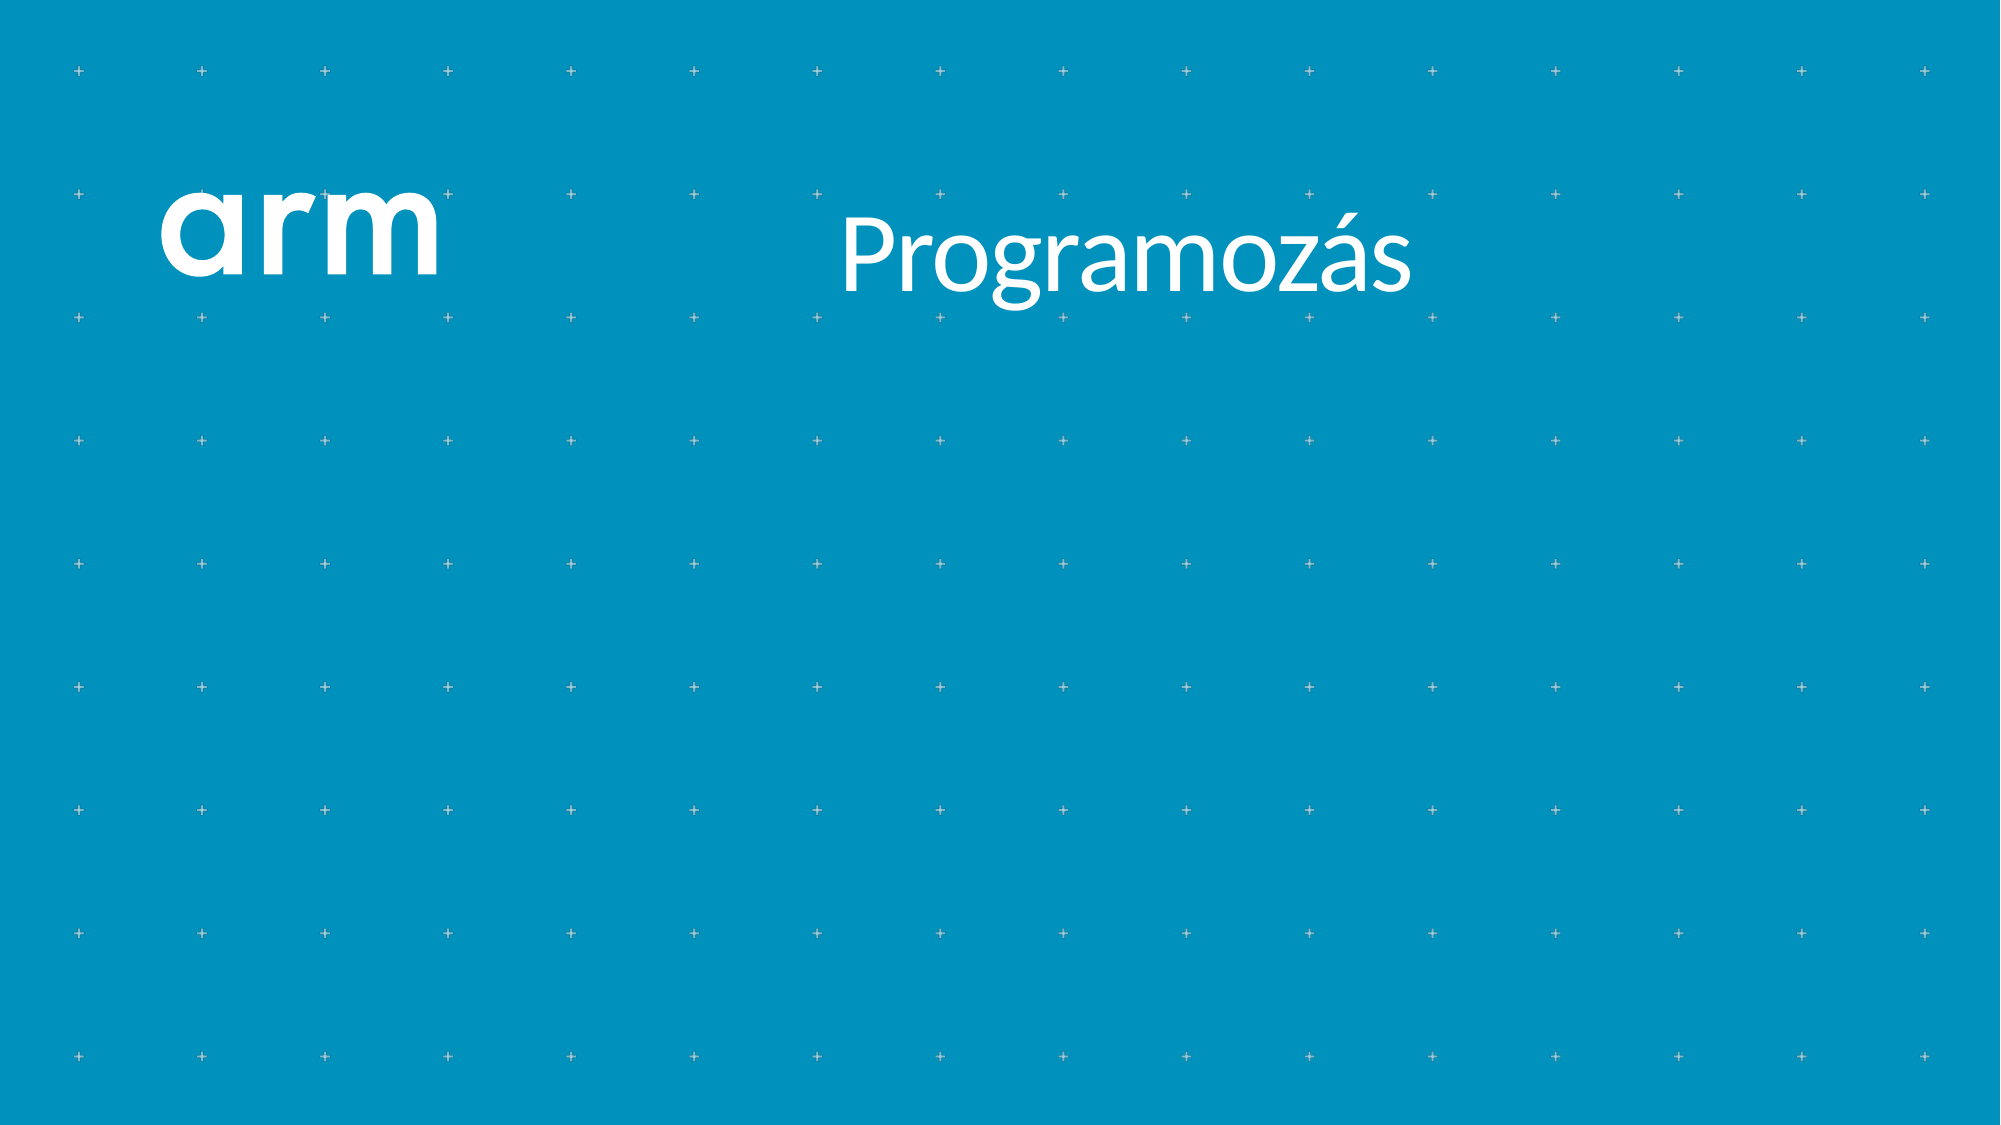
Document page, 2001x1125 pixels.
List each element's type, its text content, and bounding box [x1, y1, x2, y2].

title Programozás [838, 198, 1839, 448]
